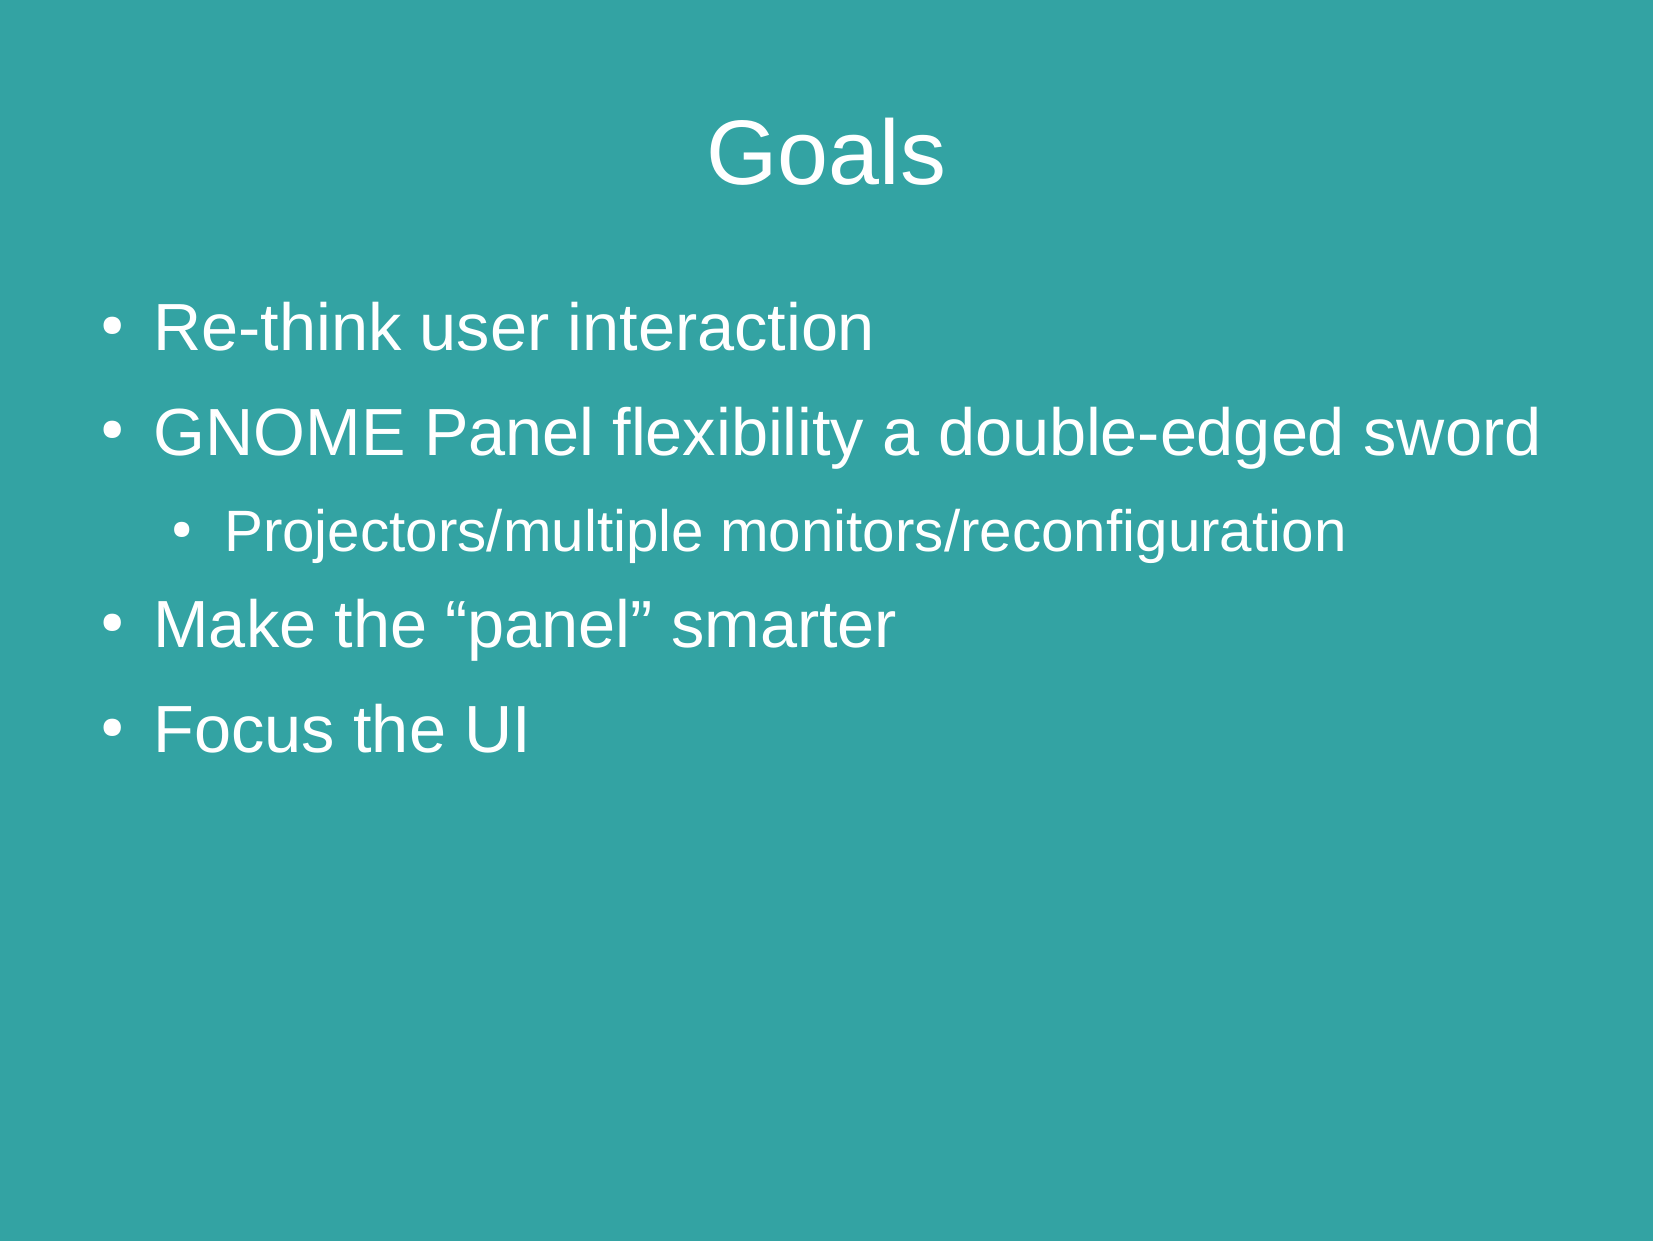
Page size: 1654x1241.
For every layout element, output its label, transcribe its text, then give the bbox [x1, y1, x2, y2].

title Goals [82, 49, 1571, 257]
list Re-think user interaction GNOME Panel flexibility a double-edged sword Projectors/multiple monitors/reconfiguration Make the “panel” smarter Focus the UI [82, 290, 1571, 1109]
